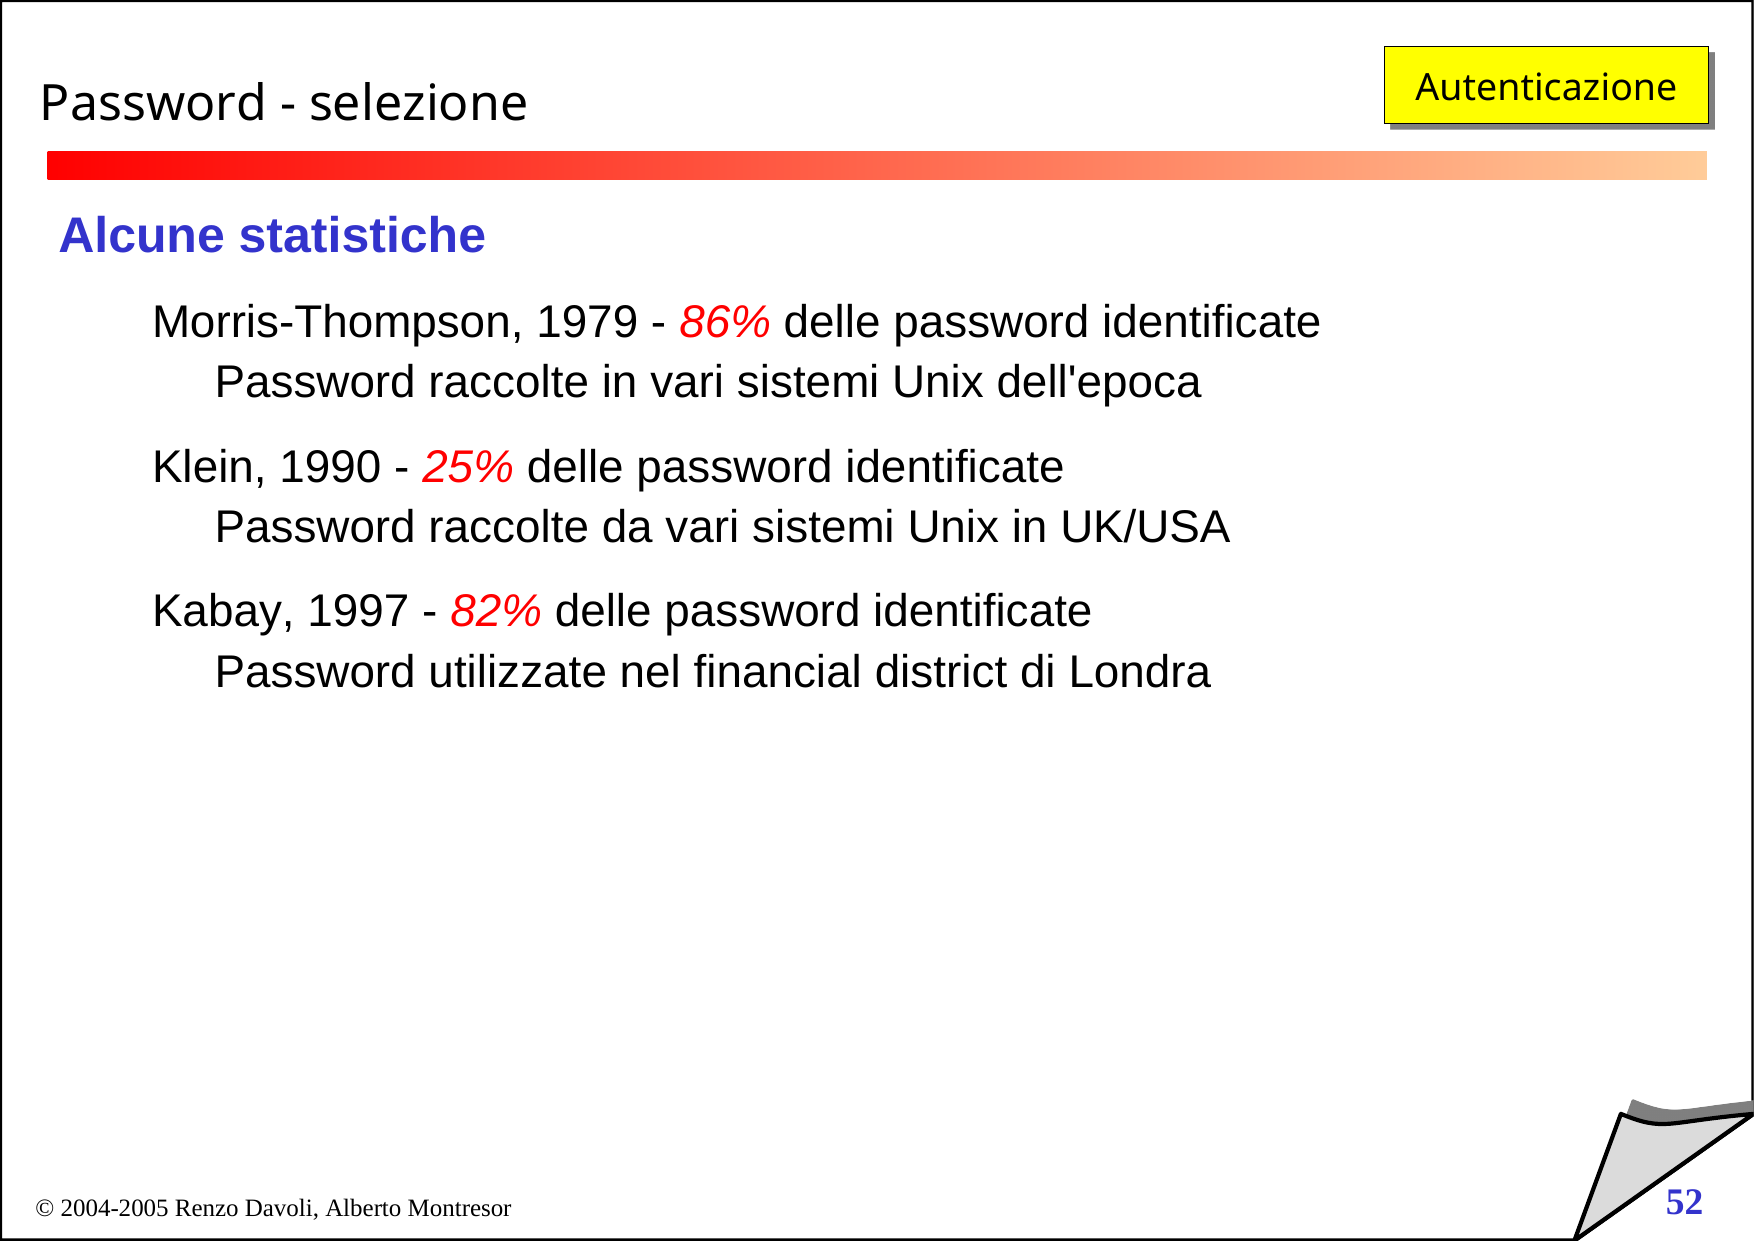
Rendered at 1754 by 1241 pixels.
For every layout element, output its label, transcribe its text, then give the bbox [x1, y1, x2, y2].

title Password - selezione [40, 55, 1713, 151]
text_box Autenticazione [1384, 46, 1709, 124]
list Alcune statistiche Morris-Thompson, 1979 - 86% delle password identificate Password raccolte in vari sistemi Unix dell'epoca Klein, 1990 - 25% delle password identificate Password raccolte da vari sistemi Unix in UK/USA Kabay, 1997 - 82% delle password identificate Password utilizzate nel financial district di Londra [58, 206, 1695, 992]
